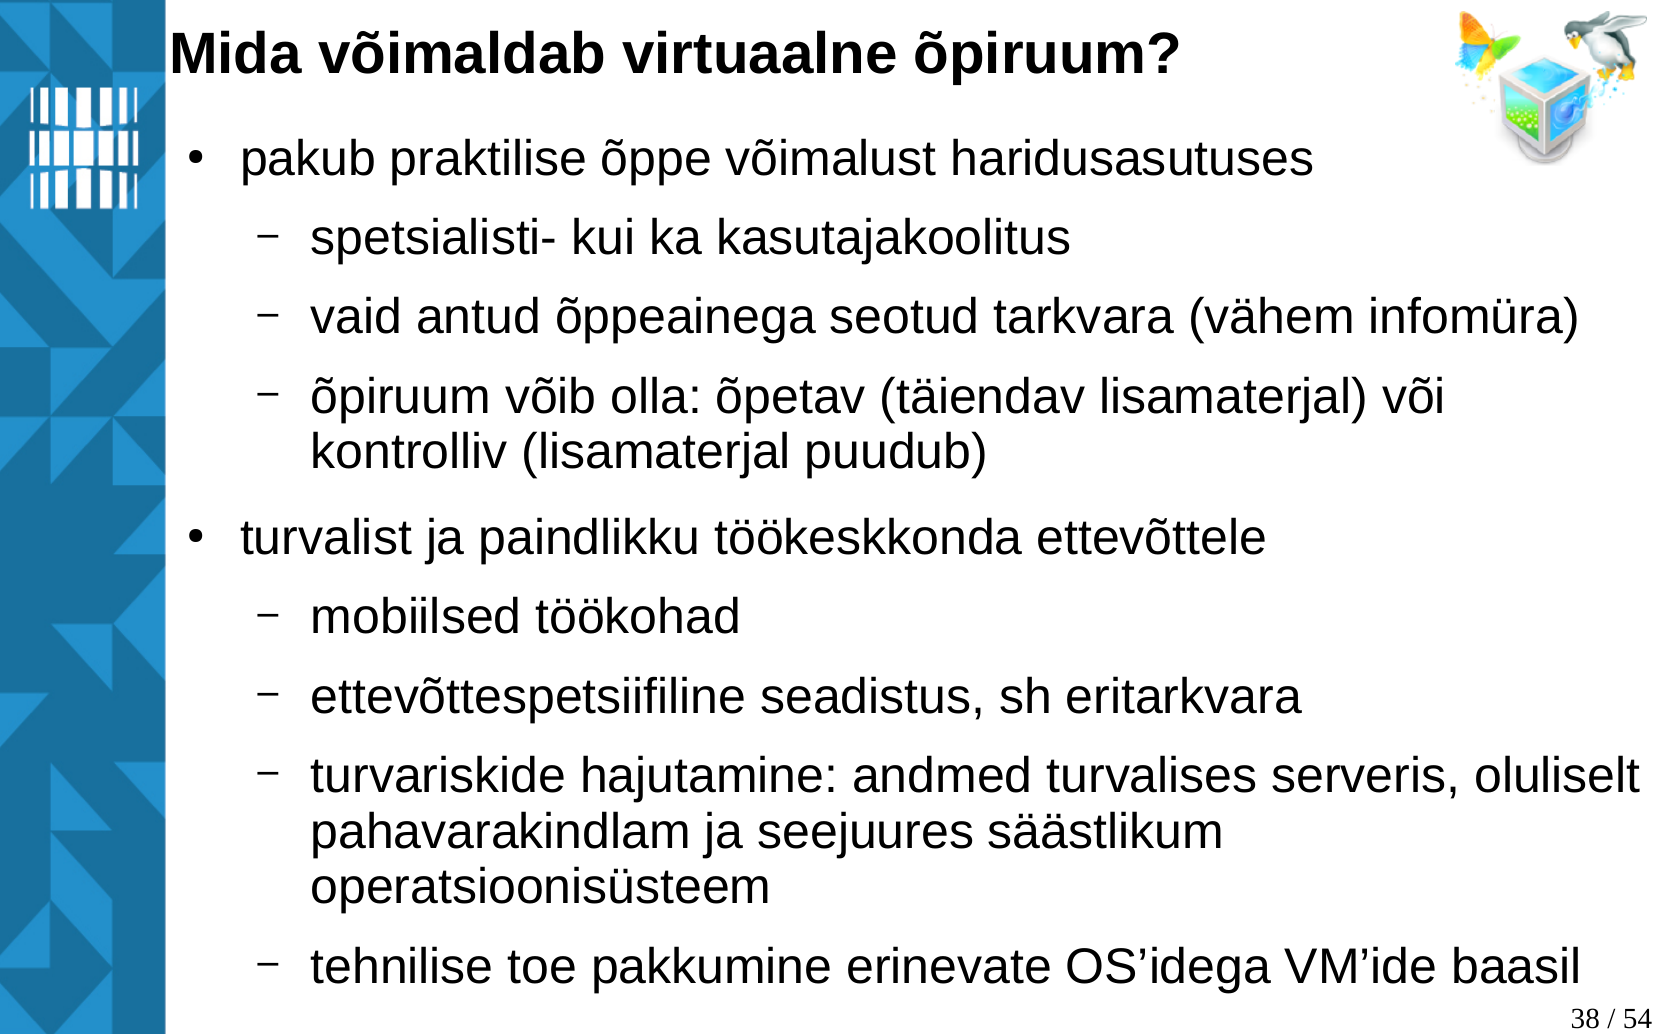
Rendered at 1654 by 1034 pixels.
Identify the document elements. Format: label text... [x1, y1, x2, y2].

list pakub praktilise õppe võimalust haridusasutuses spetsialisti- kui ka kasutajakoolitus vaid antud õppeainega seotud tarkvara (vähem infomüra) õpiruum võib olla: õpetav (täiendav lisamaterjal) või kontrolliv (lisamaterjal puudub) turvalist ja paindlikku töökeskkonda ettevõttele mobiilsed töökohad ettevõttespetsiifiline seadistus, sh eritarkvara turvariskide hajutamine: andmed turvalises serveris, oluliselt pahavarakindlam ja seejuures säästlikum operatsioonisüsteem tehnilise toe pakkumine erinevate OS’idega VM’ide baasil [169, 129, 1642, 997]
title Mida võimaldab virtuaalne õpiruum? [169, 11, 1452, 95]
picture [1452, 7, 1653, 166]
